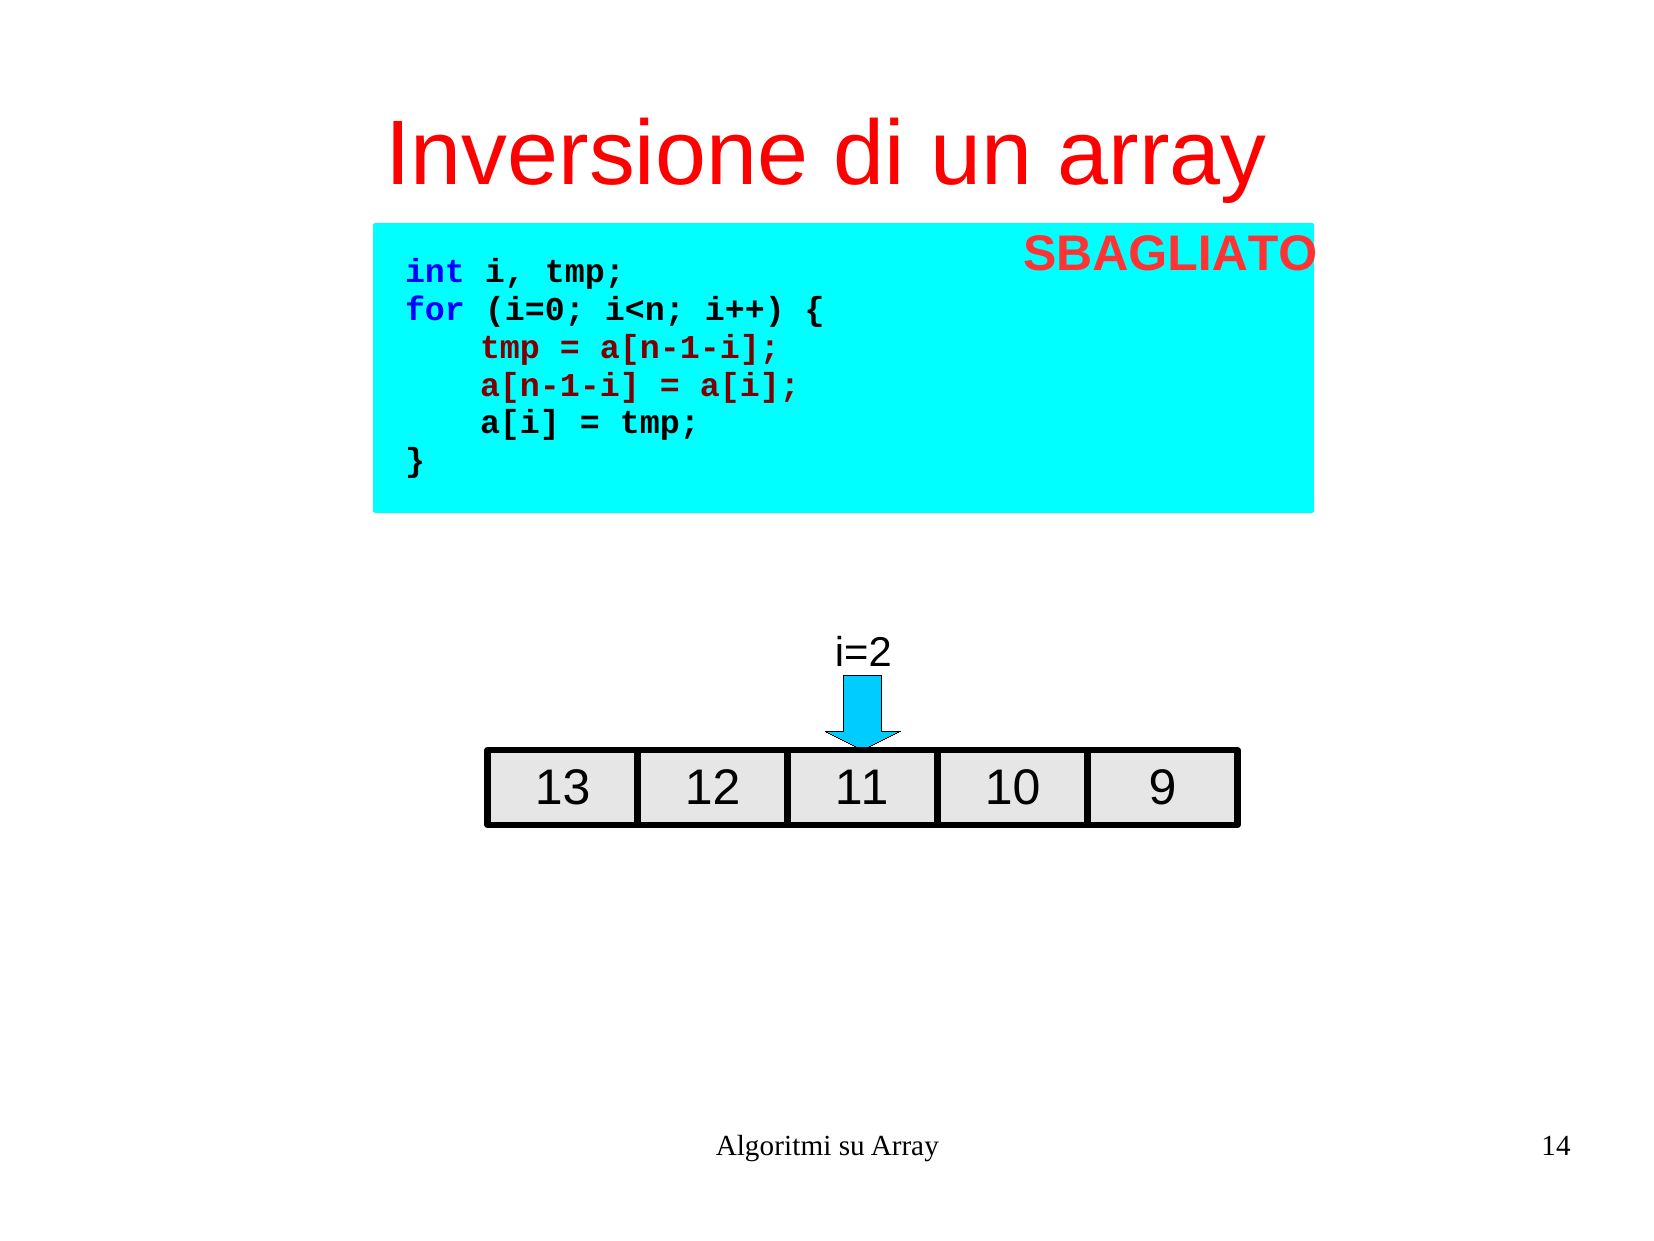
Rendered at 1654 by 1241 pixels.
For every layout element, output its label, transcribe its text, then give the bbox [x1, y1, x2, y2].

text_box 9 [1088, 750, 1238, 826]
text_box [825, 676, 901, 750]
text_box 11 [788, 750, 938, 826]
title Inversione di un array [82, 49, 1571, 257]
text_box 13 [487, 750, 638, 826]
text_box i=2 [807, 628, 920, 676]
text_box 12 [638, 750, 788, 826]
text_box int i, tmp; for (i=0; i<n; i++) { tmp = a[n-1-i]; a[n-1-i] = a[i]; a[i] = tmp; } [375, 225, 1313, 512]
text_box 10 [938, 750, 1088, 826]
text_box SBAGLIATO [1023, 225, 1318, 281]
